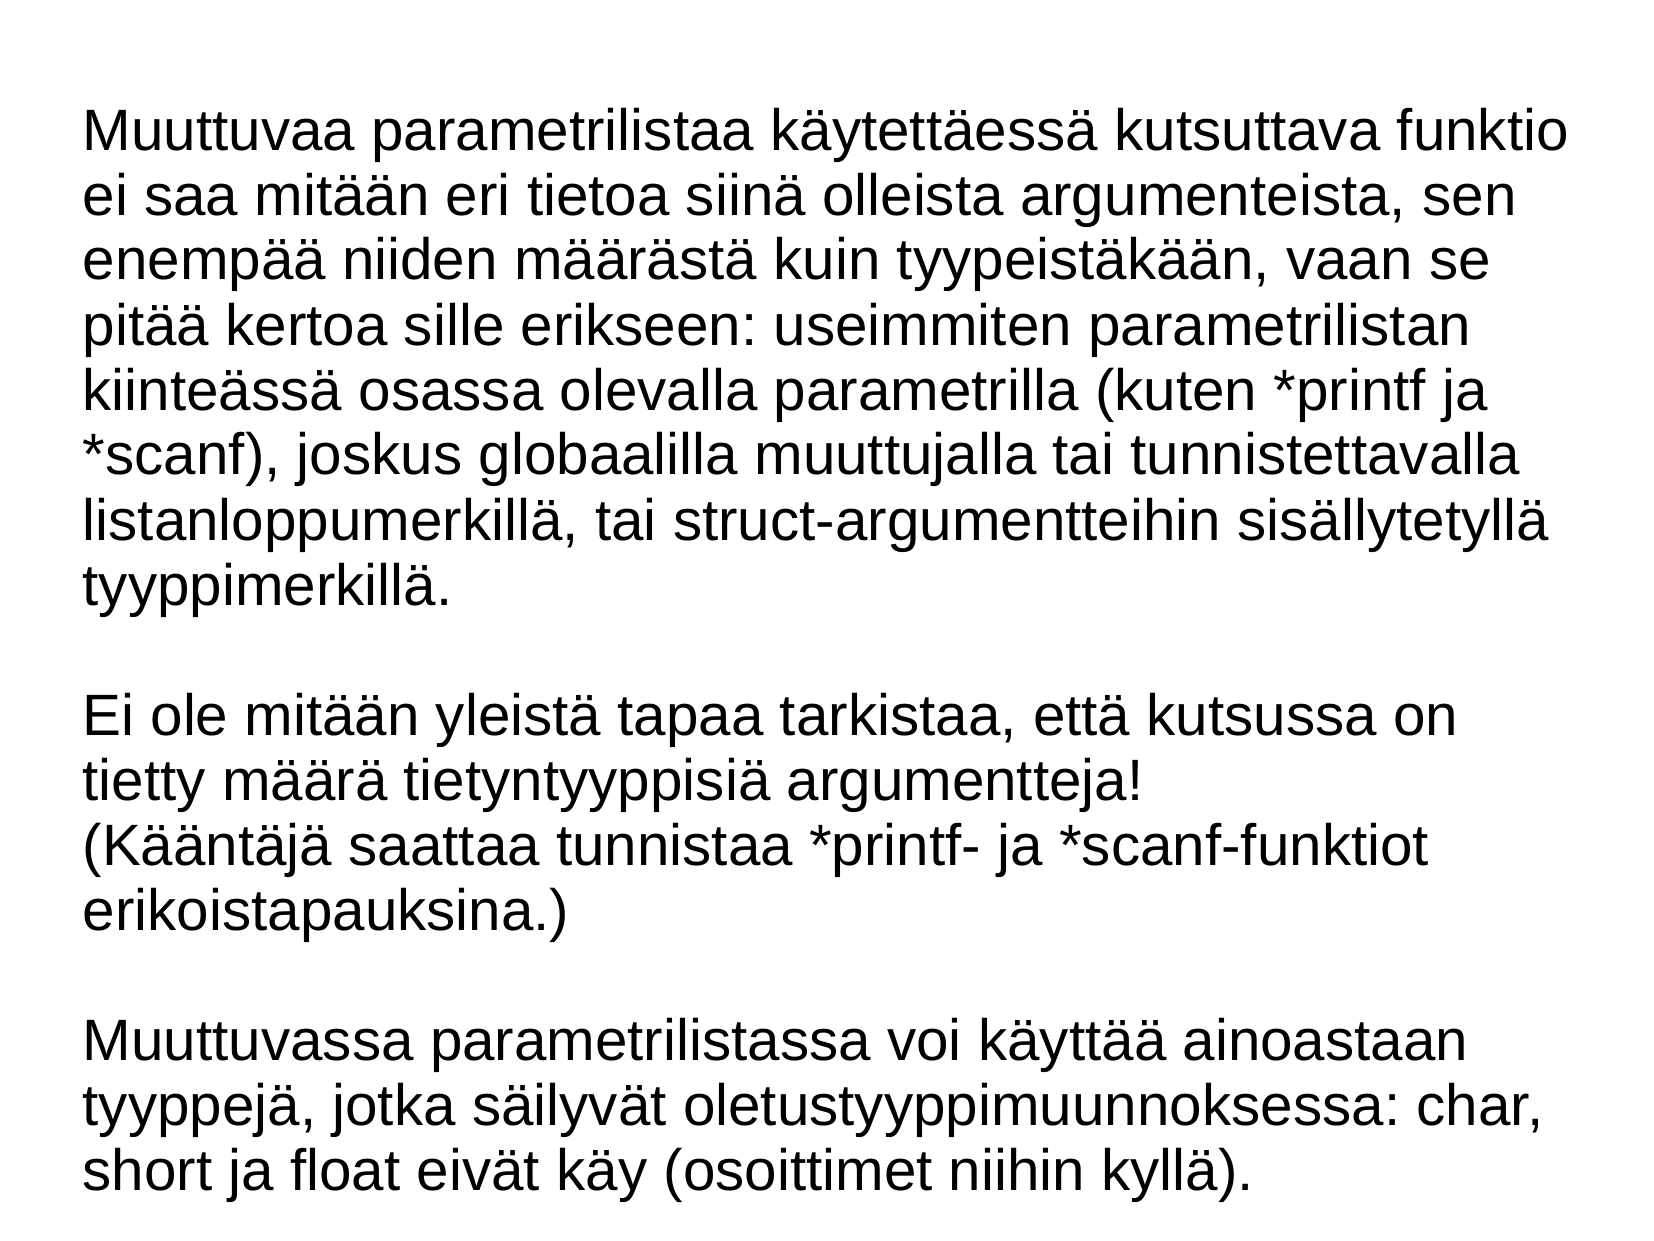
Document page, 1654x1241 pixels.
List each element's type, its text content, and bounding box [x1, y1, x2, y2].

text_box Muuttuvaa parametrilistaa käytettäessä kutsuttava funktio ei saa mitään eri tietoa siinä olleista argumenteista, sen enempää niiden määrästä kuin tyypeistäkään, vaan se pitää kertoa sille erikseen: useimmiten parametrilistan kiinteässä osassa olevalla parametrilla (kuten *printf ja *scanf), joskus globaalilla muuttujalla tai tunnistettavalla listanloppumerkillä, tai struct-argumentteihin sisällytetyllä tyyppimerkillä. Ei ole mitään yleistä tapaa tarkistaa, että kutsussa on tietty määrä tietyntyyppisiä argumentteja! (Kääntäjä saattaa tunnistaa *printf- ja *scanf-funktiot erikoistapauksina.) Muuttuvassa parametrilistassa voi käyttää ainoastaan tyyppejä, jotka säilyvät oletustyyppimuunnoksessa: char, short ja float eivät käy (osoittimet niihin kyllä). [82, 97, 1571, 1203]
